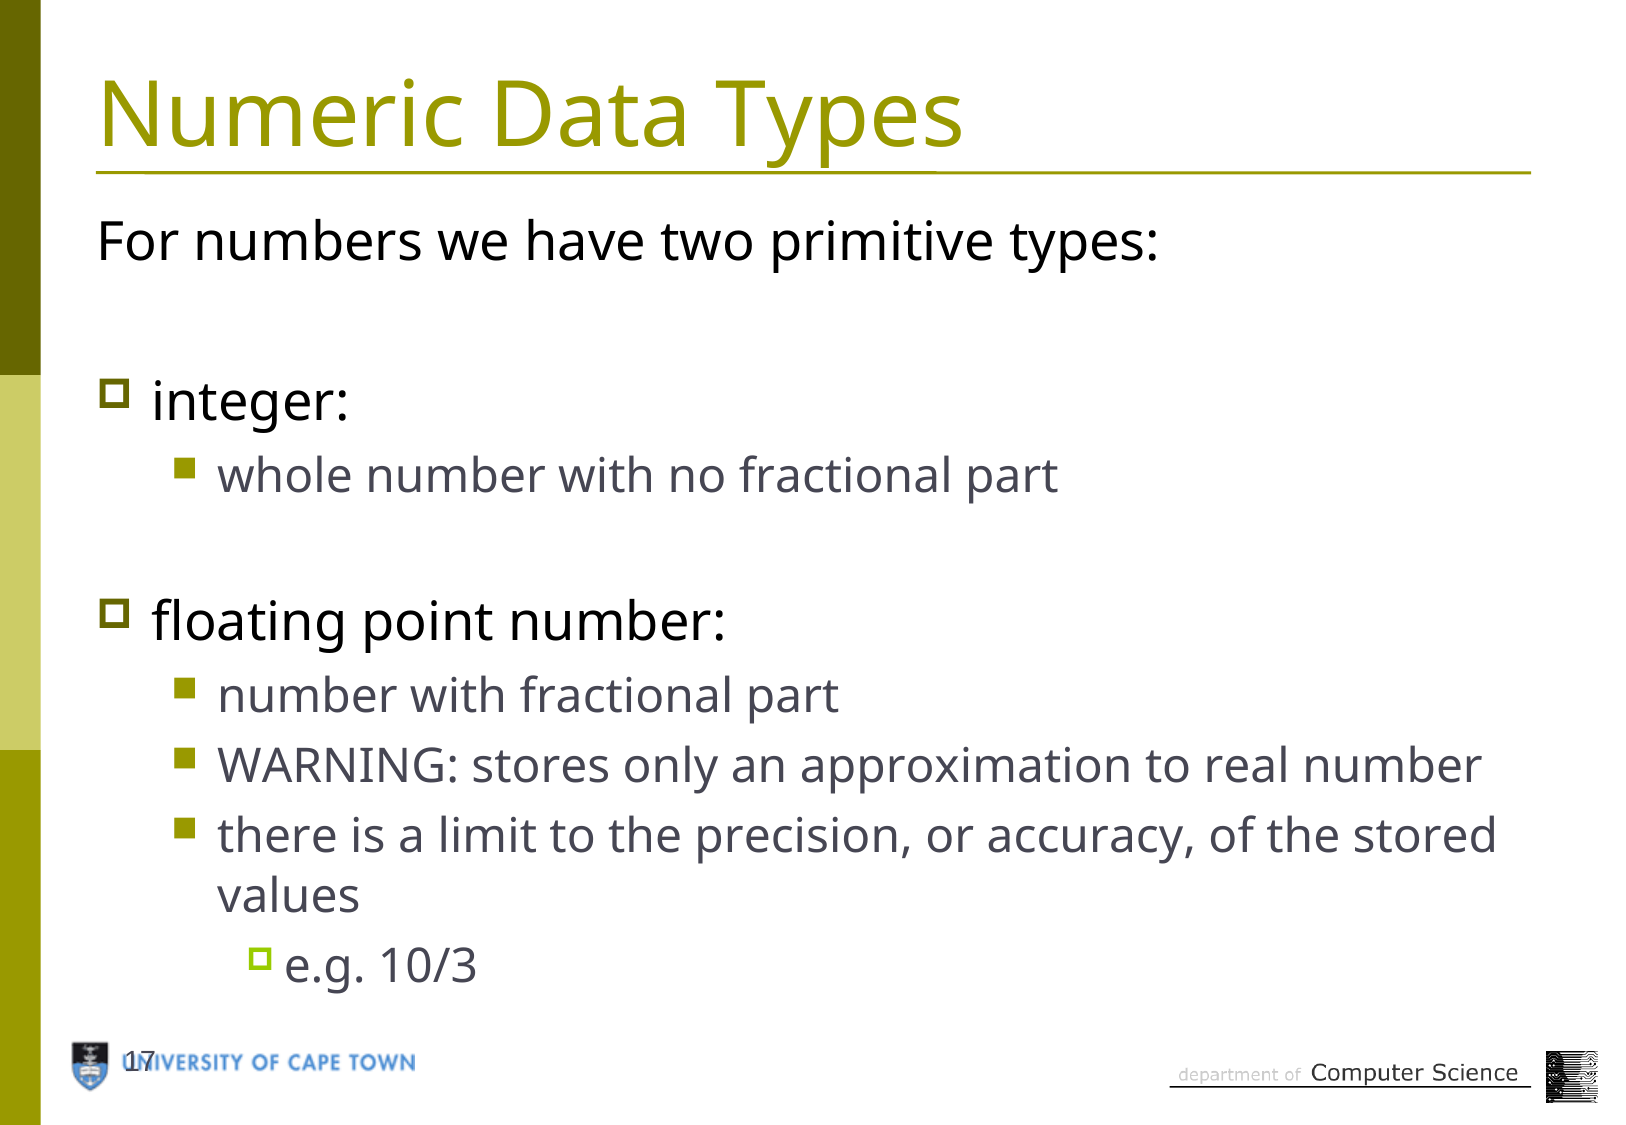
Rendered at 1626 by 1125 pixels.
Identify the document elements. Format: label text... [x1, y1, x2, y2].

picture [61, 1024, 415, 1103]
list For numbers we have two primitive types: integer: whole number with no fractional part floating point number: number with fractional part WARNING: stores only an approximation to real number there is a limit to the precision, or accuracy, of the stored values e.g. 10/3 [81, 196, 1543, 1005]
title Numeric Data Types [81, 29, 1543, 172]
text_box <number> [108, 1042, 462, 1103]
picture [1546, 1051, 1598, 1103]
picture [1169, 1043, 1532, 1091]
